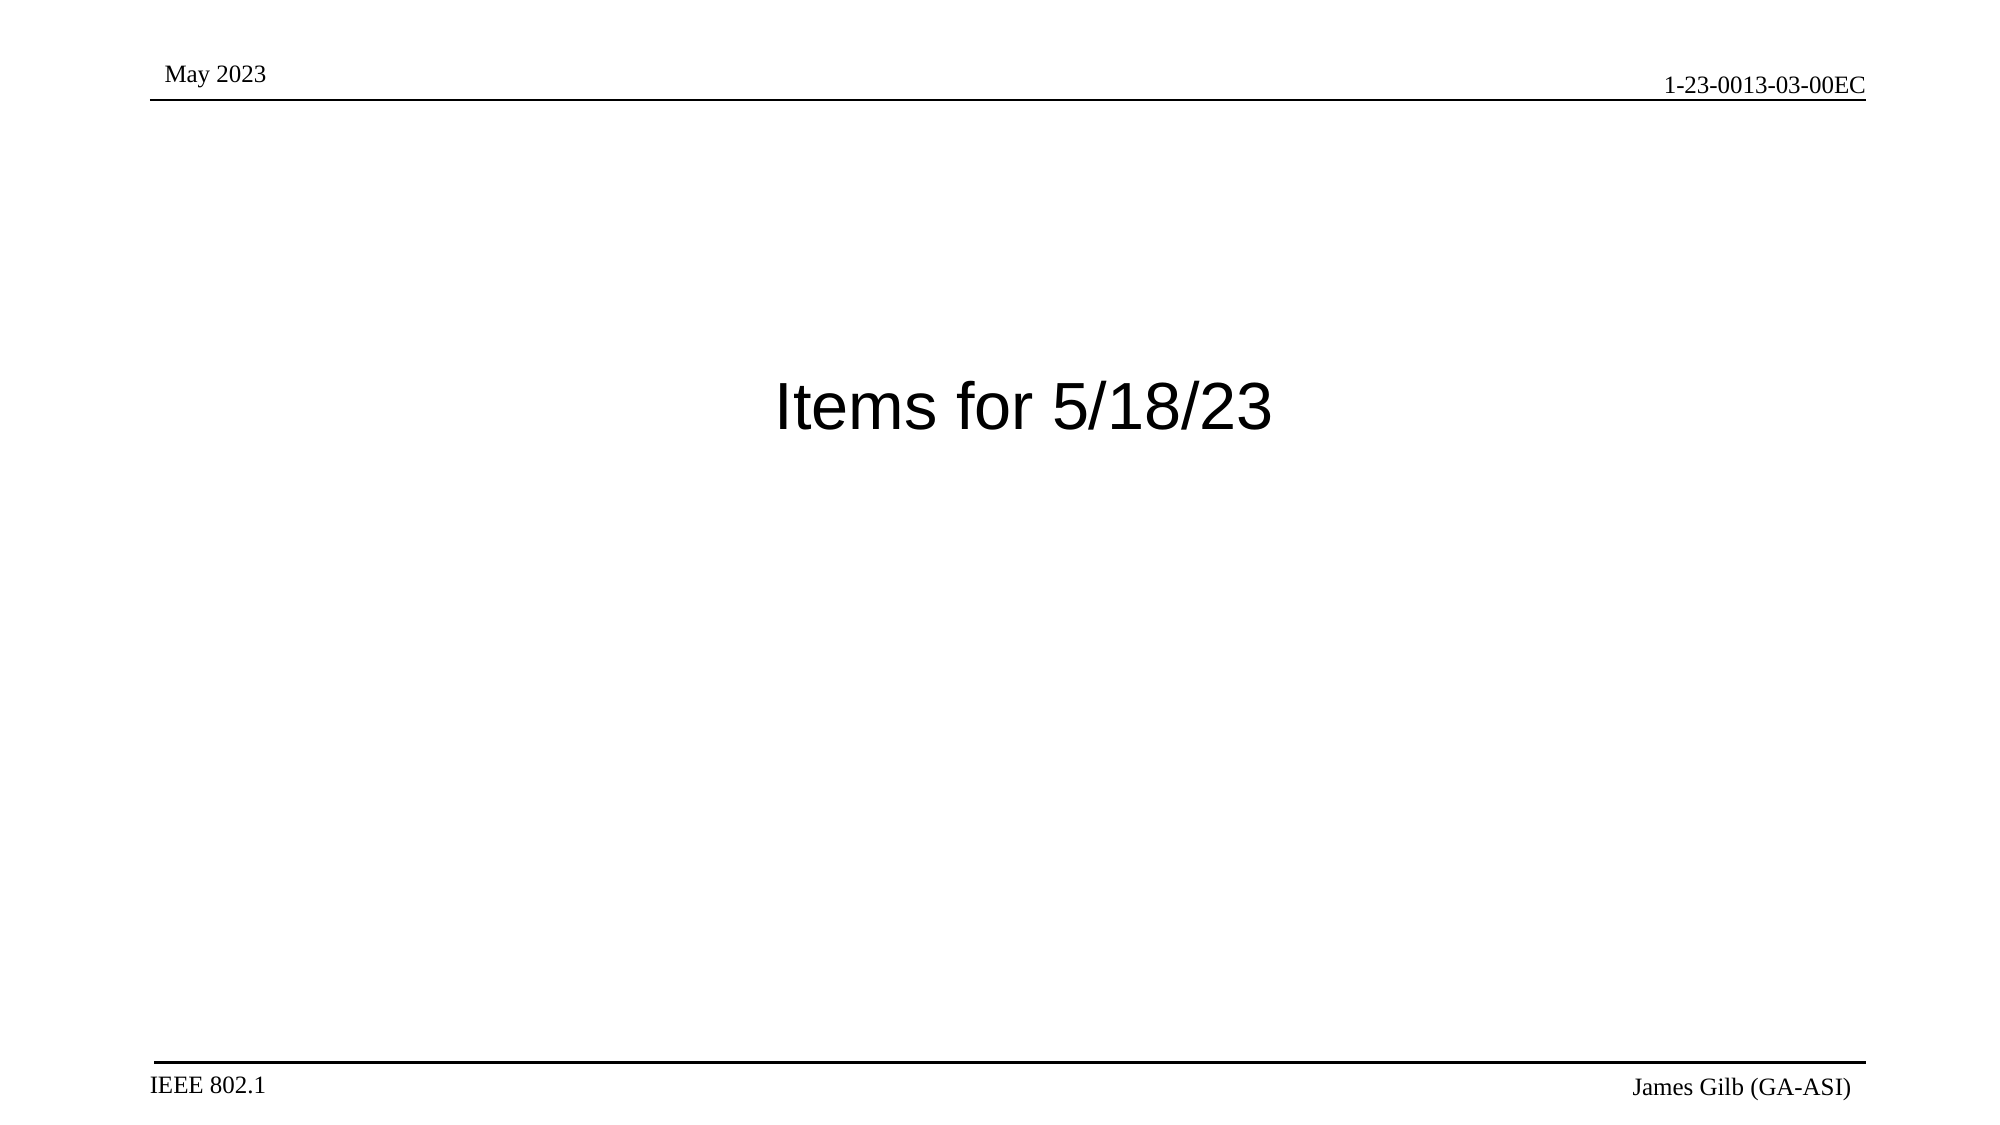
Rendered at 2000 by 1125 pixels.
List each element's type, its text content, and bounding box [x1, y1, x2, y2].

subtitle Items for 5/18/23 [149, 112, 1900, 693]
